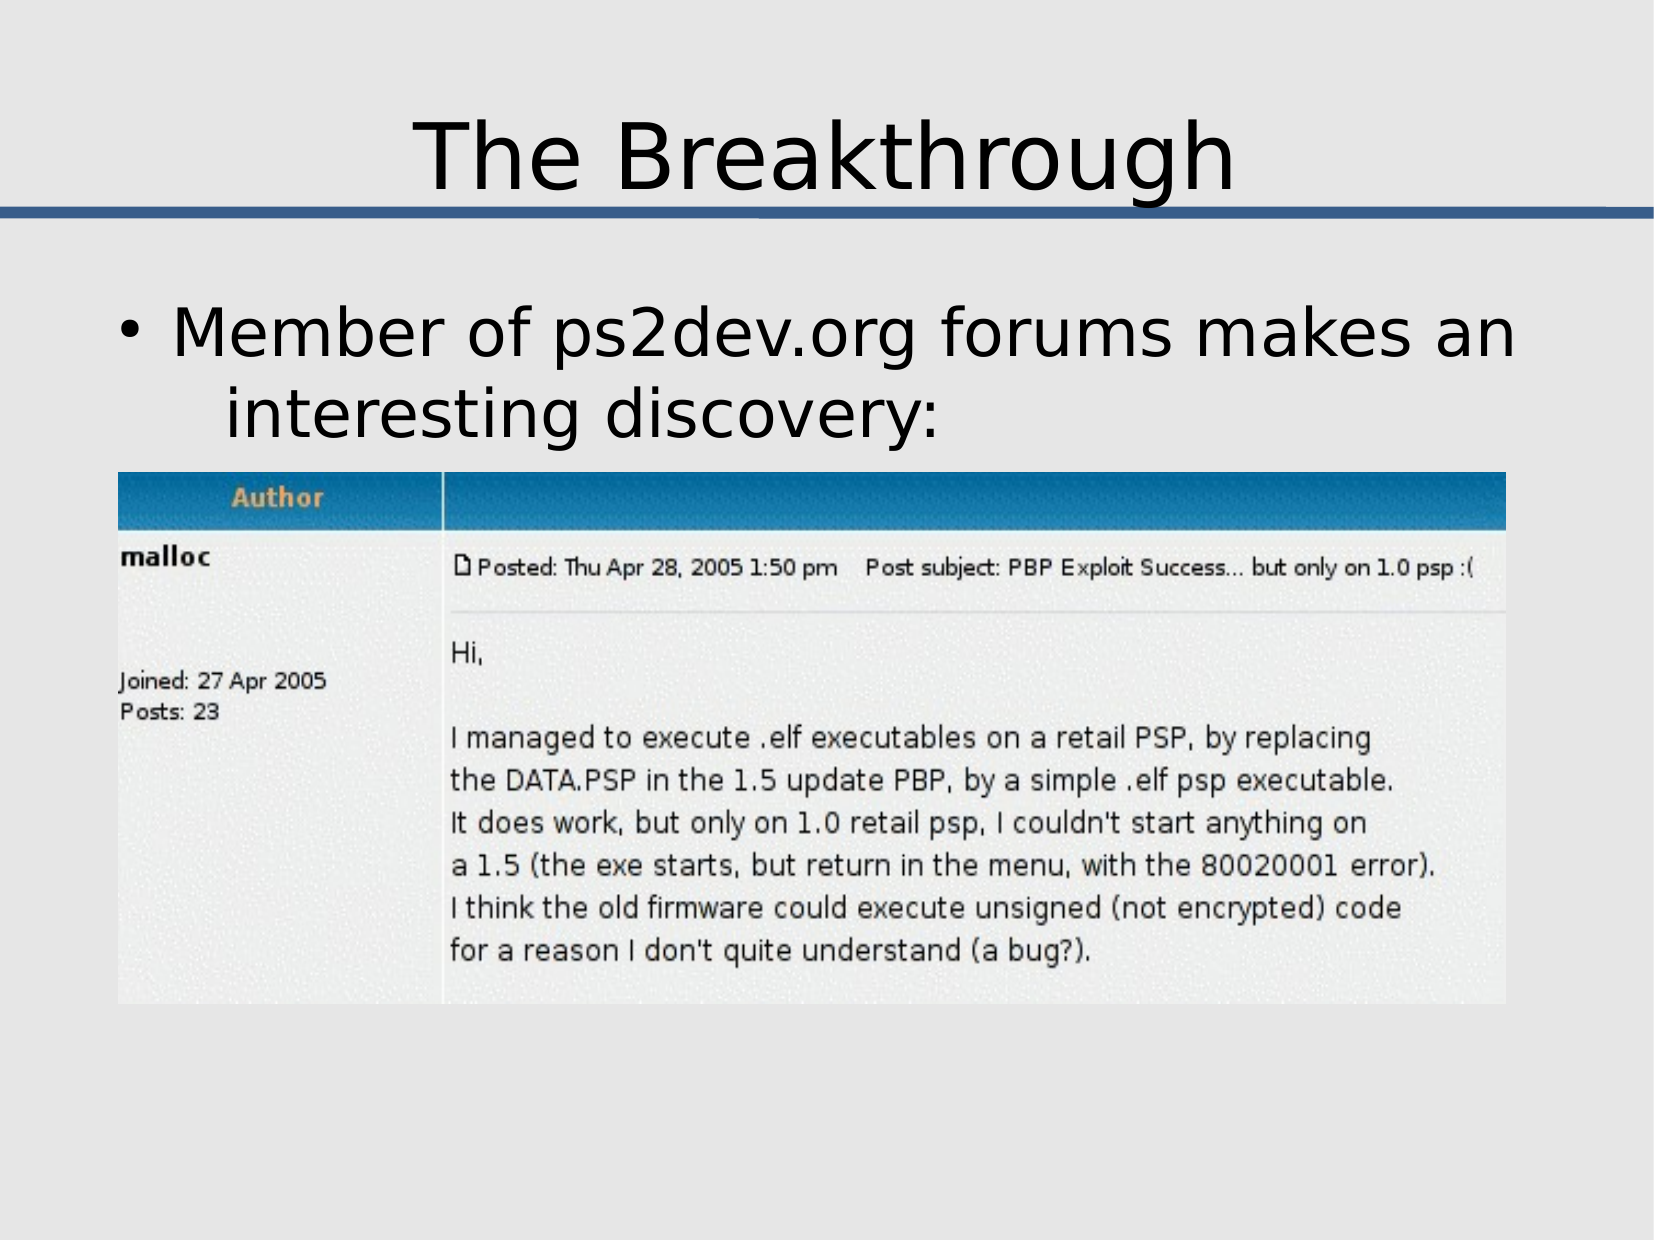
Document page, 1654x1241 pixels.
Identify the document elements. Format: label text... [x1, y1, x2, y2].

picture [256, 472, 261, 480]
picture [304, 472, 310, 484]
title The Breakthrough [82, 56, 1571, 250]
picture [229, 472, 235, 479]
picture [118, 472, 1506, 1004]
list Member of ps2dev.org forums makes an interesting discovery: [82, 290, 1571, 1094]
